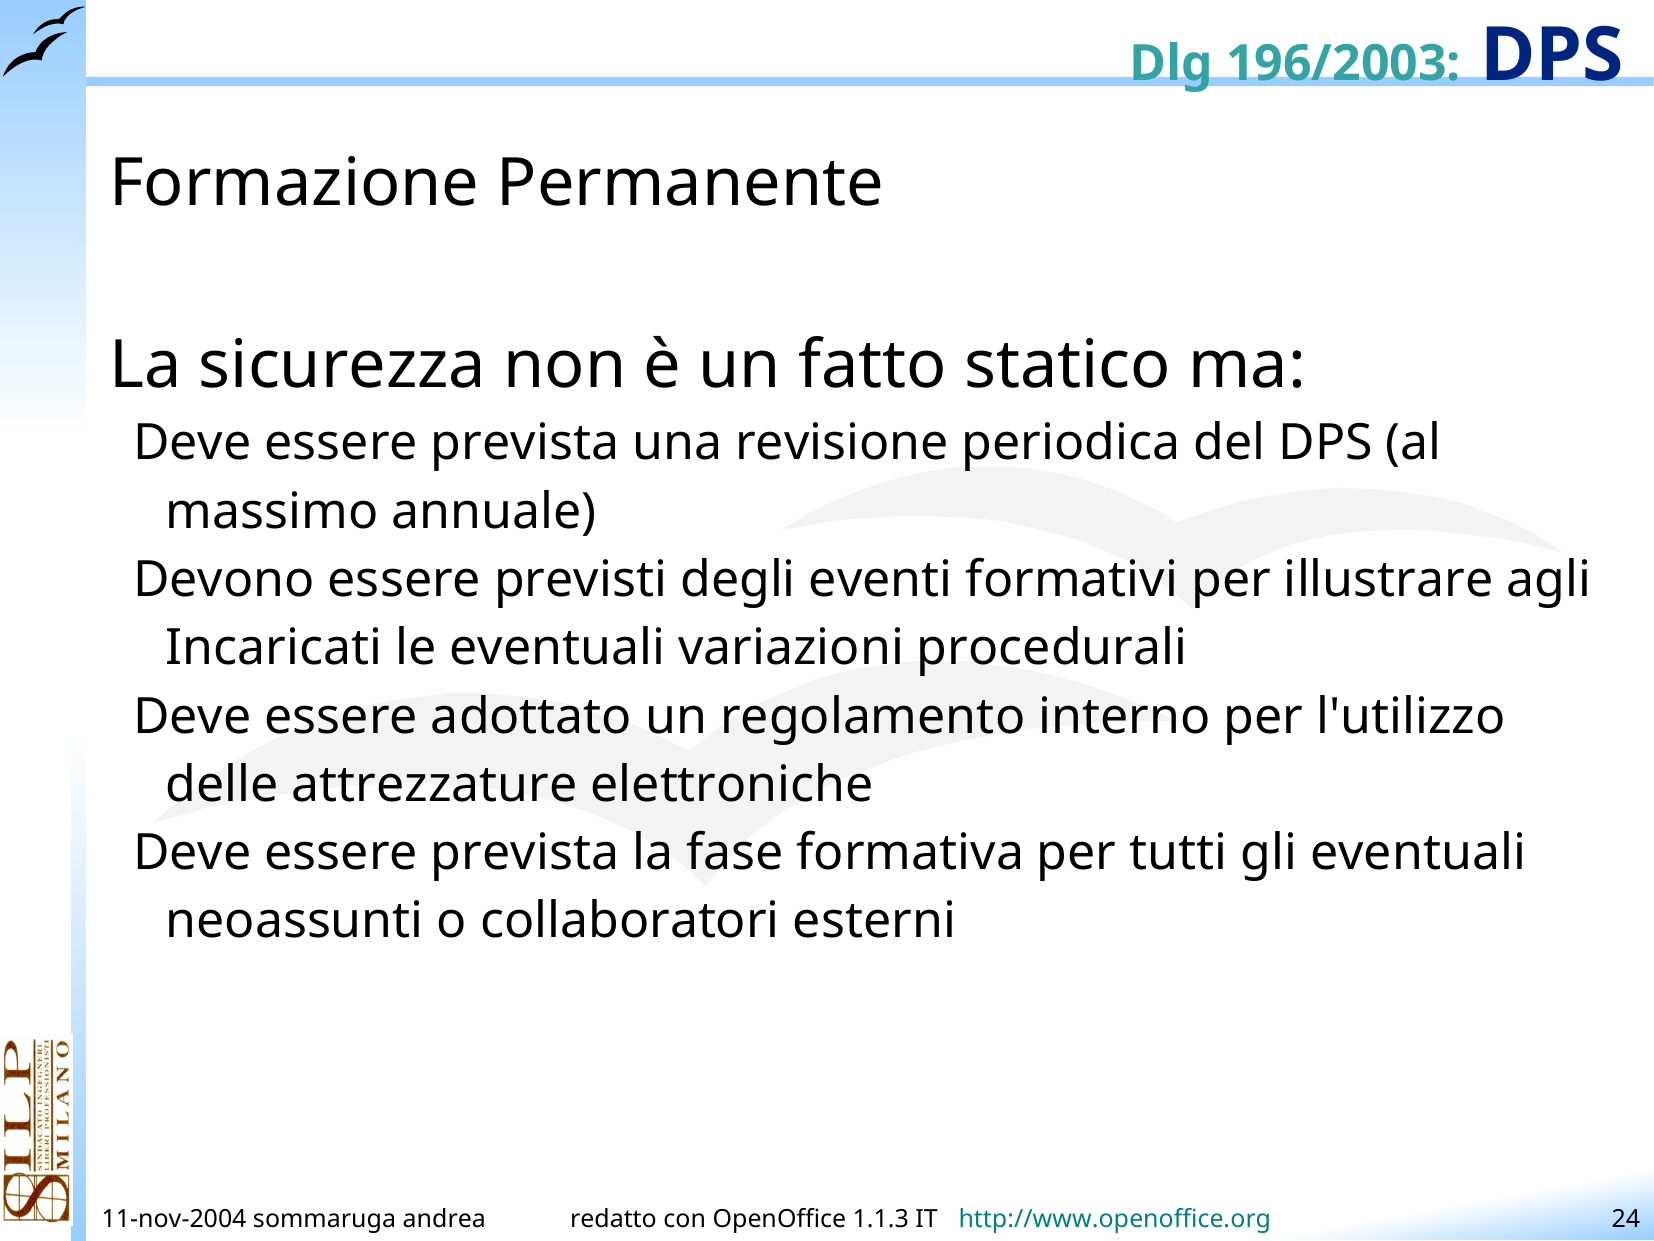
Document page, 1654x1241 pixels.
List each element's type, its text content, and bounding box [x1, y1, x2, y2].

title Dlg 196/2003: DPS [85, 0, 1654, 104]
picture [0, 1033, 73, 1226]
list Formazione Permanente La sicurezza non è un fatto statico ma: Deve essere prevista una revisione periodica del DPS (al massimo annuale) Devono essere previsti degli eventi formativi per illustrare agli Incaricati le eventuali variazioni procedurali Deve essere adottato un regolamento interno per l'utilizzo delle attrezzature elettroniche Deve essere prevista la fase formativa per tutti gli eventuali neoassunti o collaboratori esterni [85, 134, 1628, 1163]
